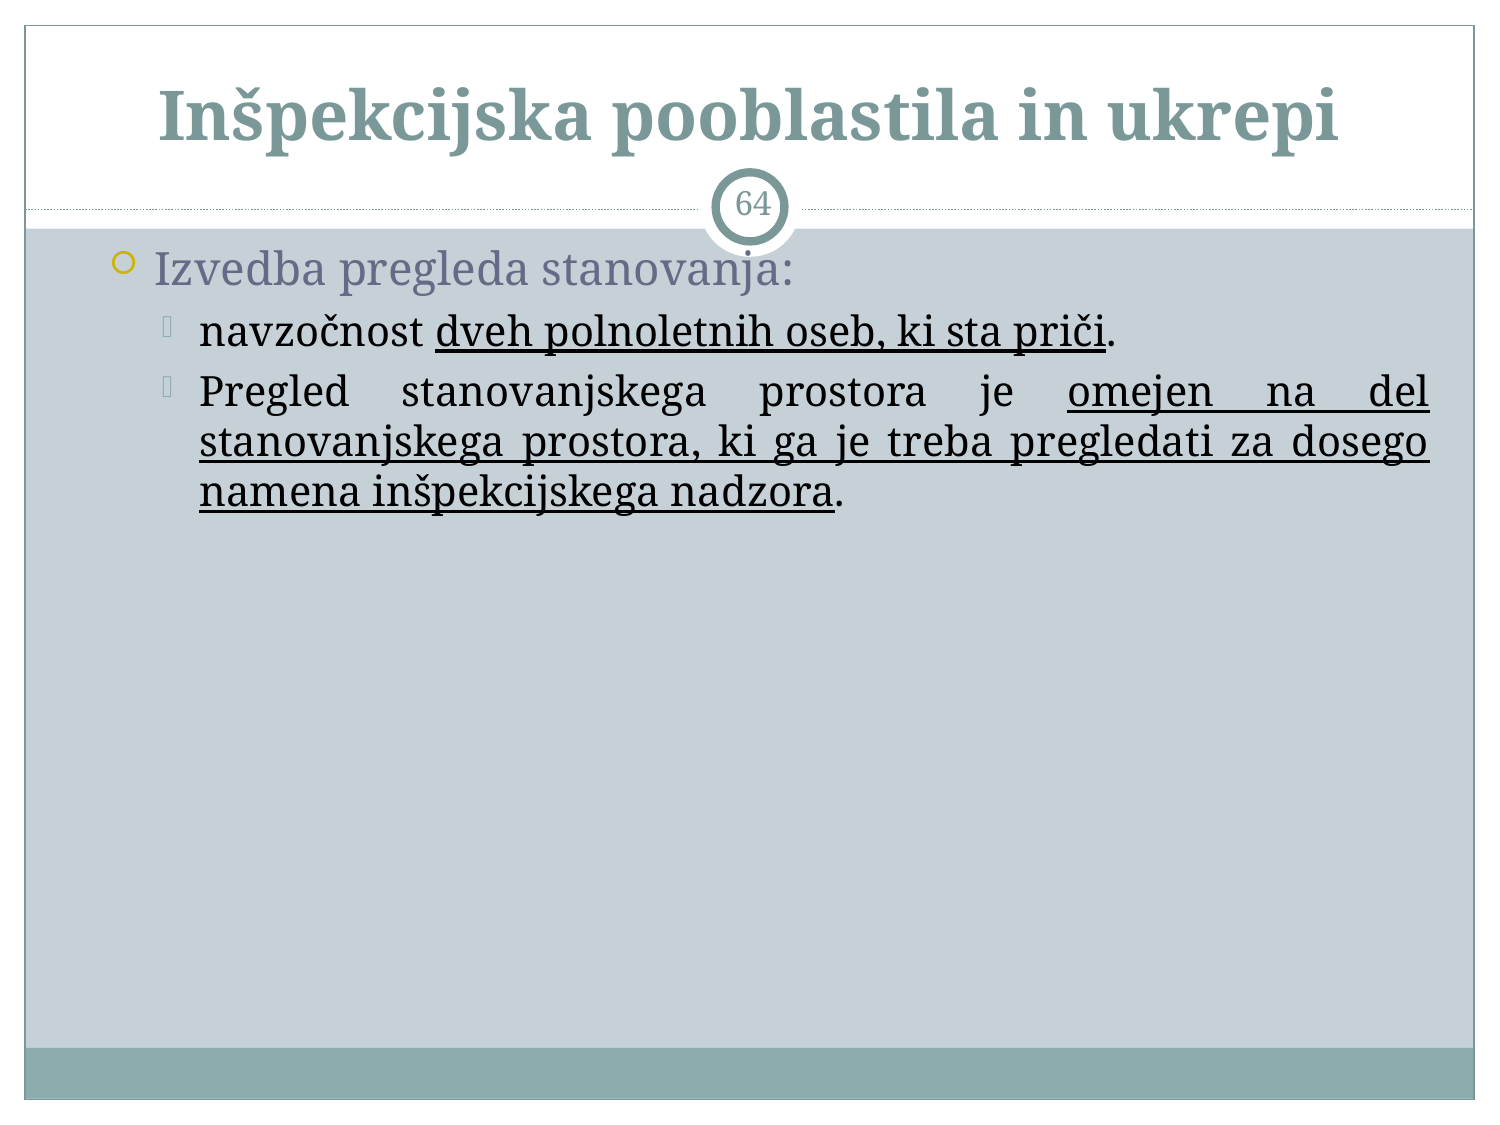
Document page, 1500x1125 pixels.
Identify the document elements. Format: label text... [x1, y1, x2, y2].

text_box <number> [715, 168, 791, 241]
list Izvedba pregleda stanovanja: navzočnost dveh polnoletnih oseb, ki sta priči. Pregled stanovanjskega prostora je omejen na del stanovanjskega prostora, ki ga je treba pregledati za dosego namena inšpekcijskega nadzora. [49, 231, 1445, 1001]
title Inšpekcijska pooblastila in ukrepi [49, 37, 1450, 162]
